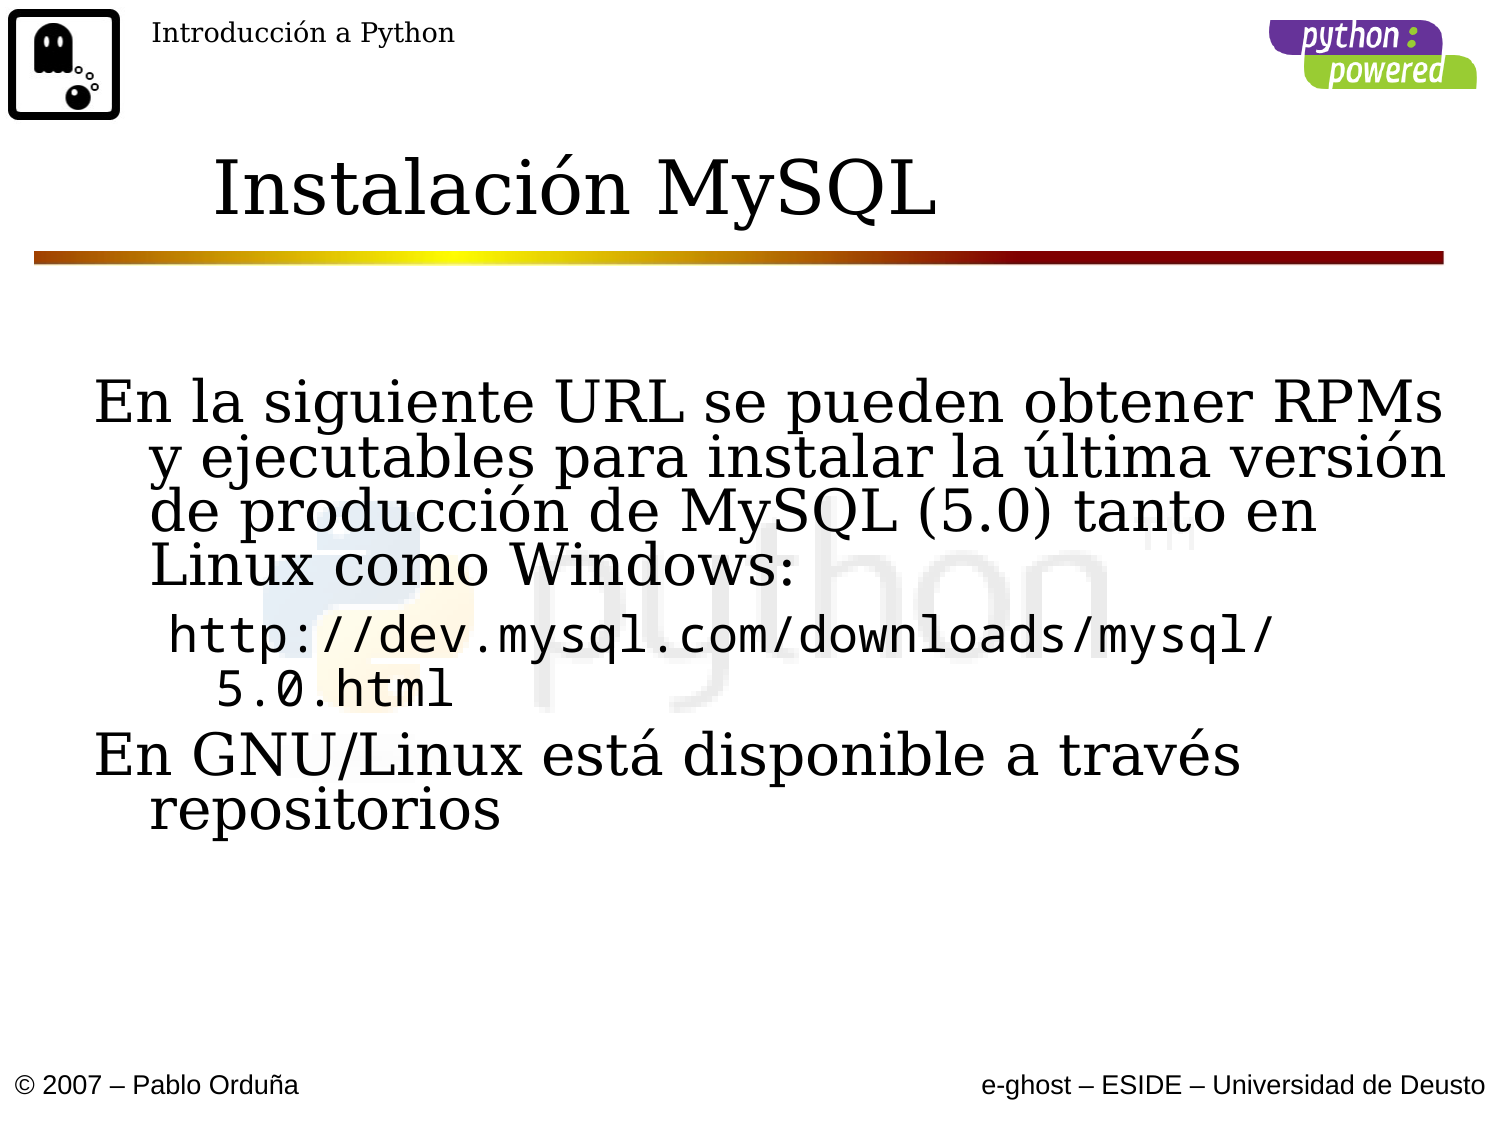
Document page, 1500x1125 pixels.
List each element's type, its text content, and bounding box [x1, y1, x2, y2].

picture [34, 251, 1447, 266]
picture [5, 7, 125, 124]
title Instalación MySQL [198, 0, 1477, 240]
list En la siguiente URL se pueden obtener RPMs y ejecutables para instalar la última versión de producción de MySQL (5.0) tanto en Linux como Windows: http://dev.mysql.com/downloads/mysql/5.0.html En GNU/Linux está disponible a través repositorios [78, 371, 1471, 1047]
